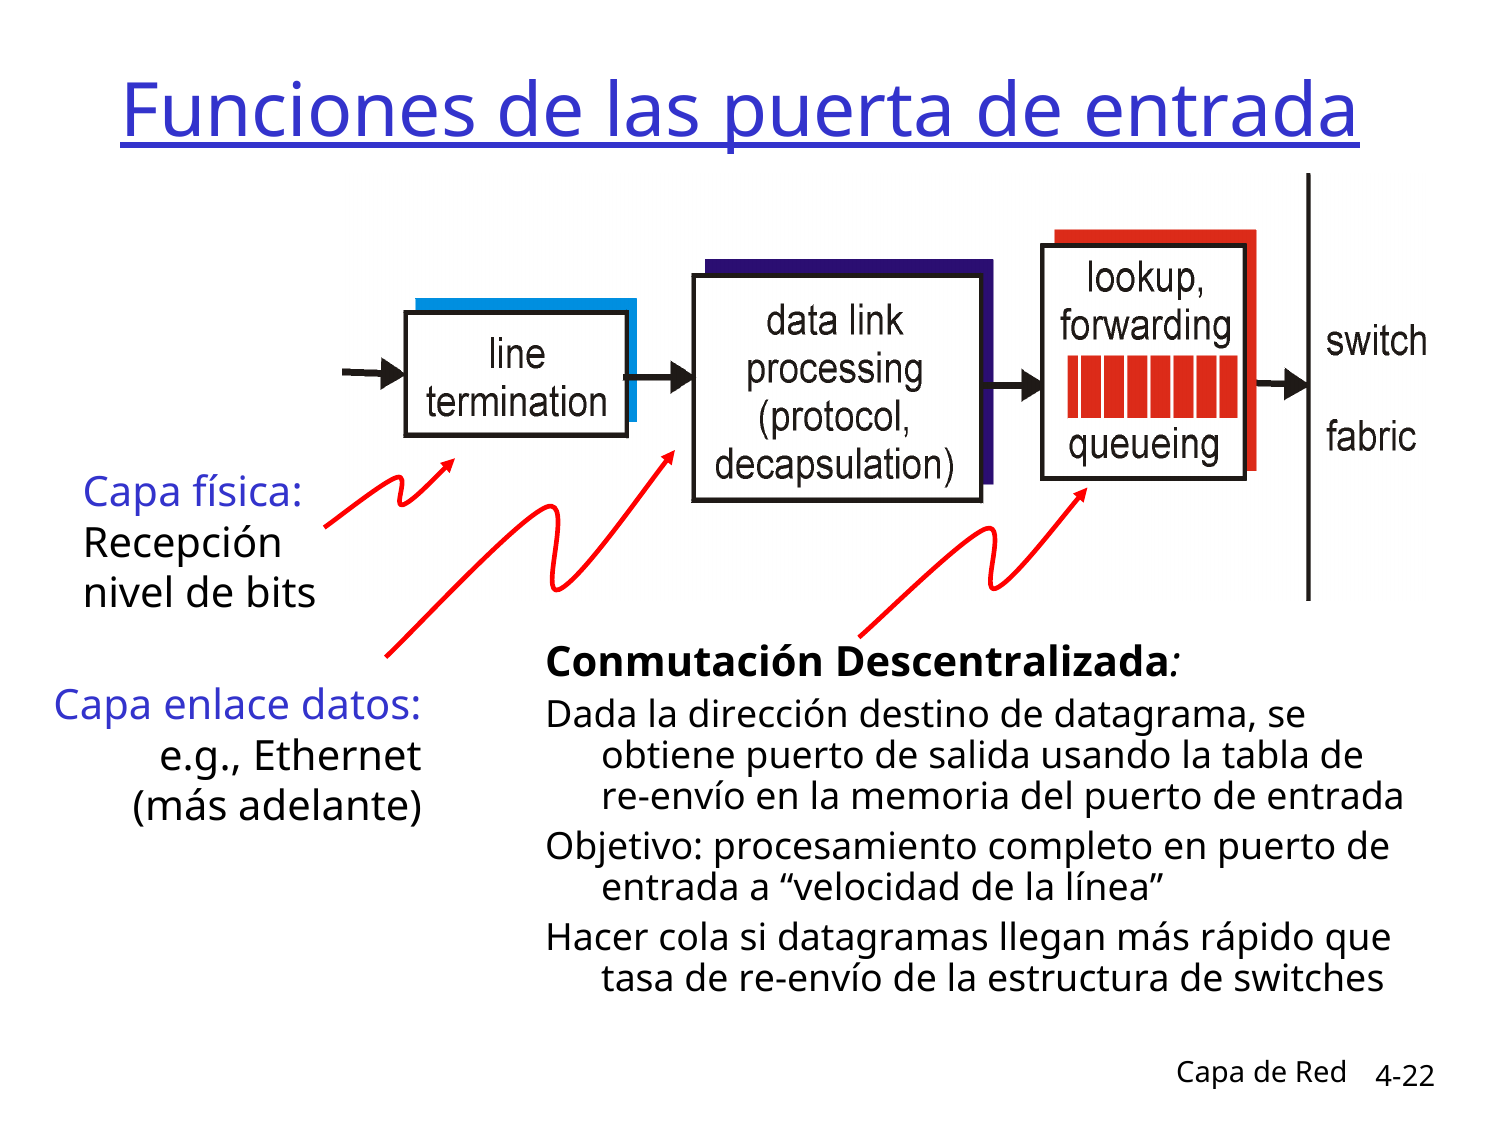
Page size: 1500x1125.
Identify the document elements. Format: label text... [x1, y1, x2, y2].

list Conmutación Descentralizada: Dada la dirección destino de datagrama, se obtiene puerto de salida usando la tabla de re-envío en la memoria del puerto de entrada Objetivo: procesamiento completo en puerto de entrada a “velocidad de la línea” Hacer cola si datagramas llegan más rápido que tasa de re-envío de la estructura de switches [530, 632, 1426, 1070]
text_box Capa enlace datos: e.g., Ethernet (más adelante) [38, 676, 437, 837]
text_box Capa física: Recepción nivel de bits [67, 463, 332, 624]
picture [342, 173, 1426, 601]
title Funciones de las puerta de entrada [105, 48, 1381, 169]
